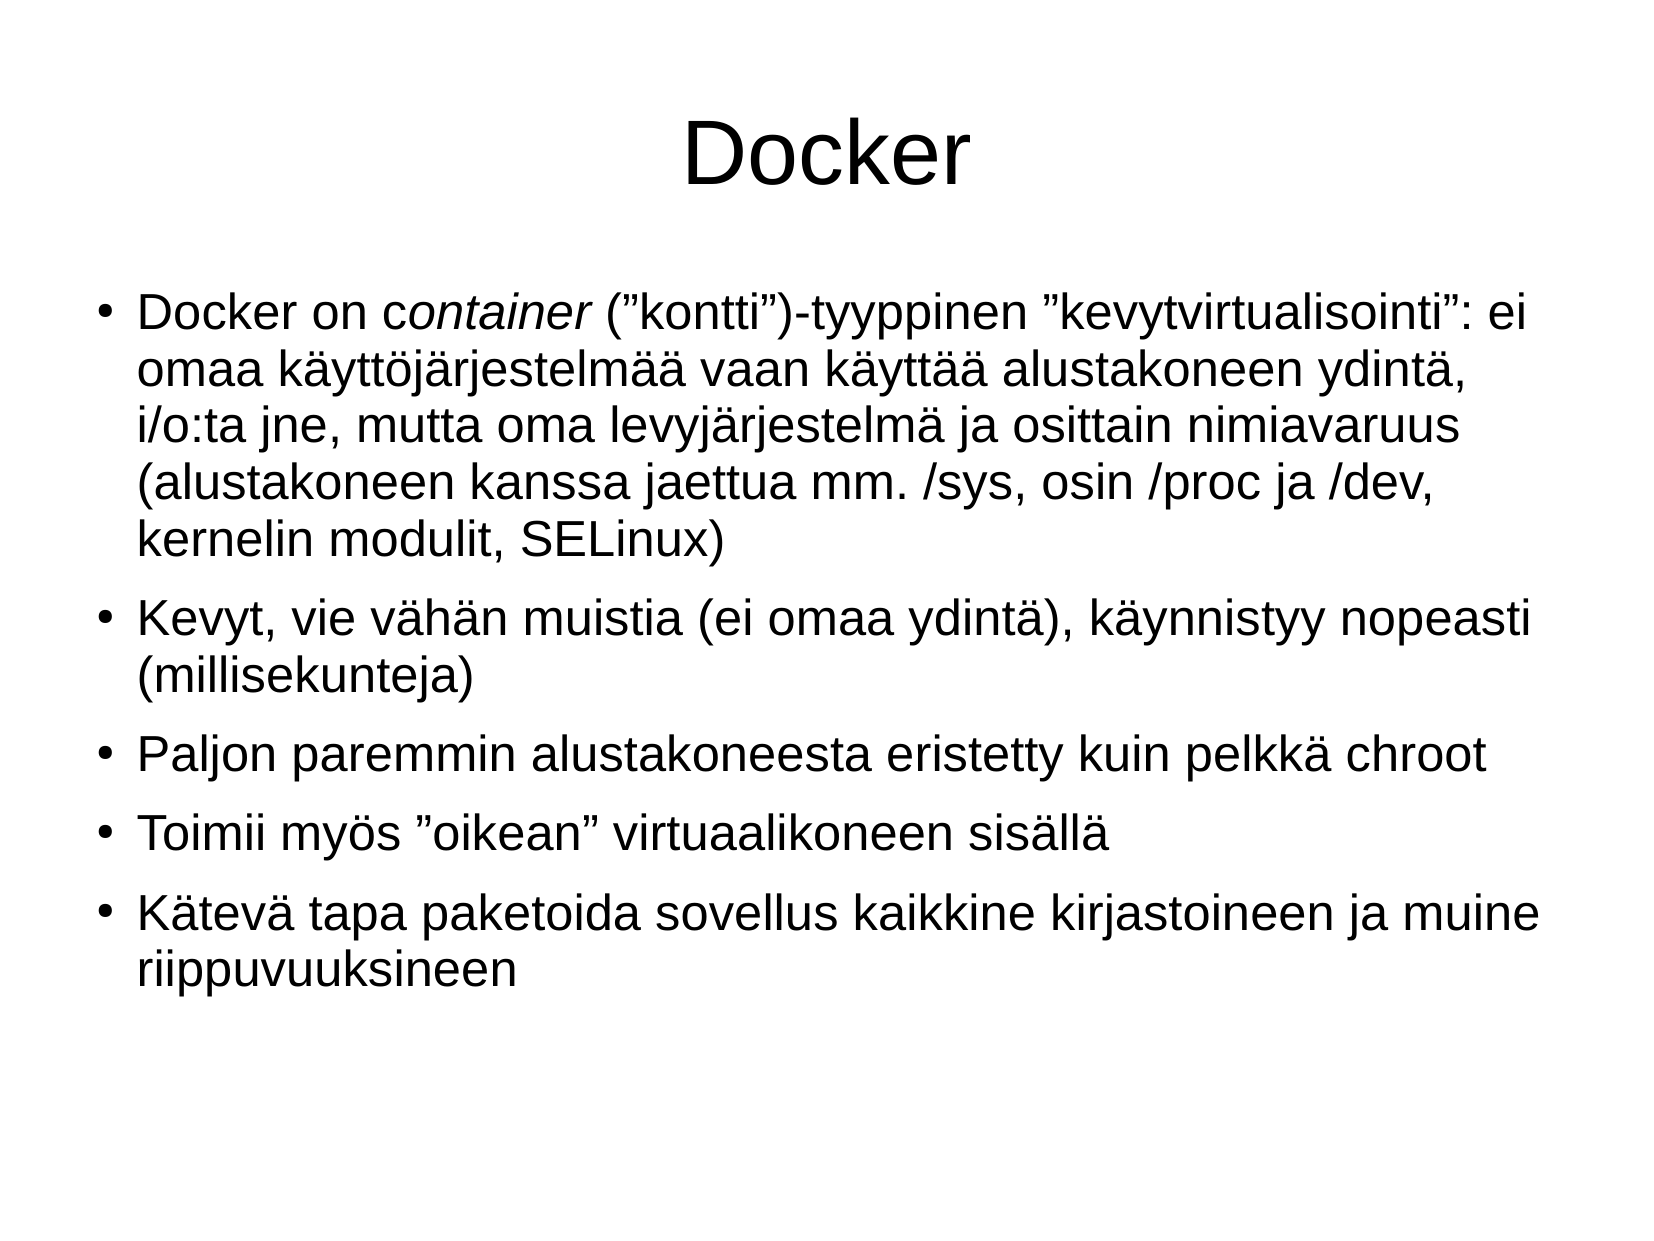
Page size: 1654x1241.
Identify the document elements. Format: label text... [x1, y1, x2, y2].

list Docker on container (”kontti”)-tyyppinen ”kevytvirtualisointi”: ei omaa käyttöjärjestelmää vaan käyttää alustakoneen ydintä, i/o:ta jne, mutta oma levyjärjestelmä ja osittain nimiavaruus (alustakoneen kanssa jaettua mm. /sys, osin /proc ja /dev, kernelin modulit, SELinux) Kevyt, vie vähän muistia (ei omaa ydintä), käynnistyy nopeasti (millisekunteja) Paljon paremmin alustakoneesta eristetty kuin pelkkä chroot Toimii myös ”oikean” virtuaalikoneen sisällä Kätevä tapa paketoida sovellus kaikkine kirjastoineen ja muine riippuvuuksineen [82, 283, 1571, 1003]
title Docker [82, 49, 1571, 257]
